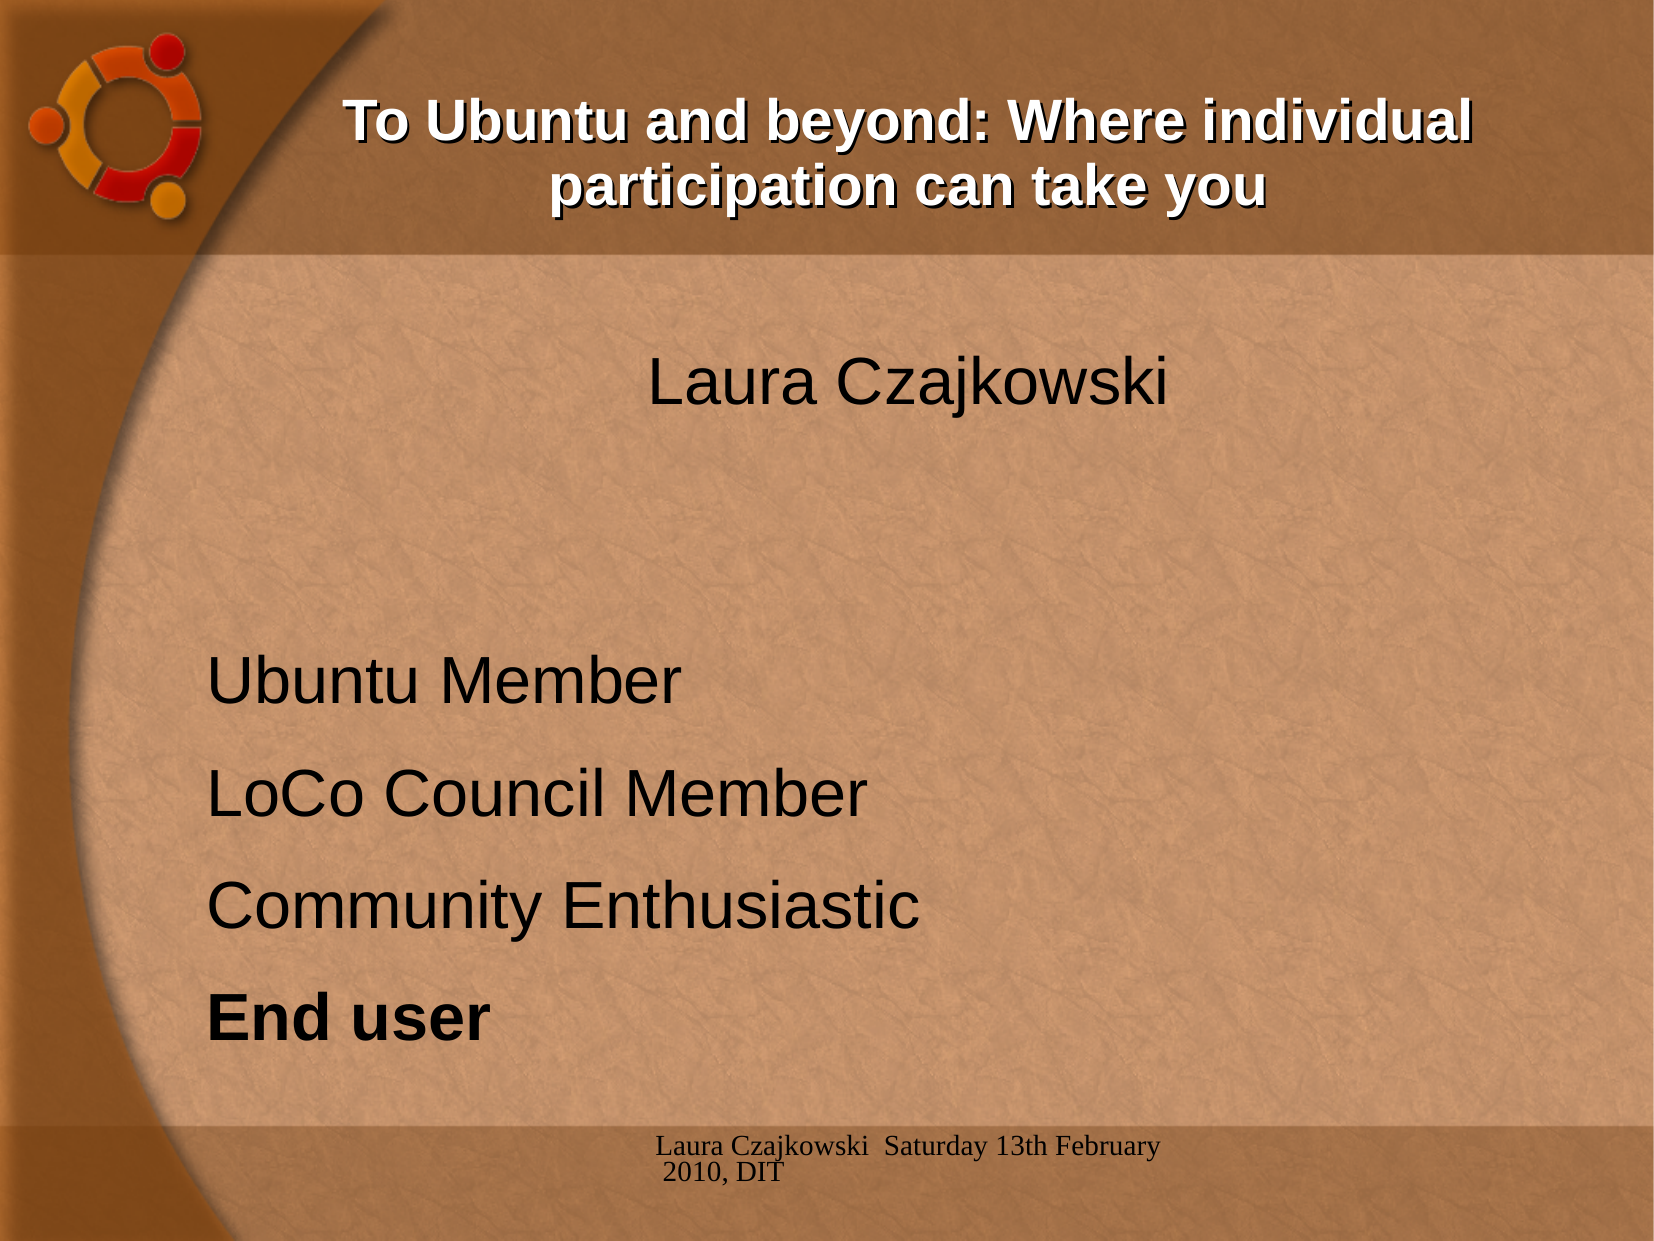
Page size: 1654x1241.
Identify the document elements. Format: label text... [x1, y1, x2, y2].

subtitle Laura Czajkowski Ubuntu Member LoCo Council Member Community Enthusiastic End user [187, 290, 1630, 1109]
title To Ubuntu and beyond: Where individual participation can take you [187, 56, 1630, 250]
picture [0, 0, 1654, 1241]
